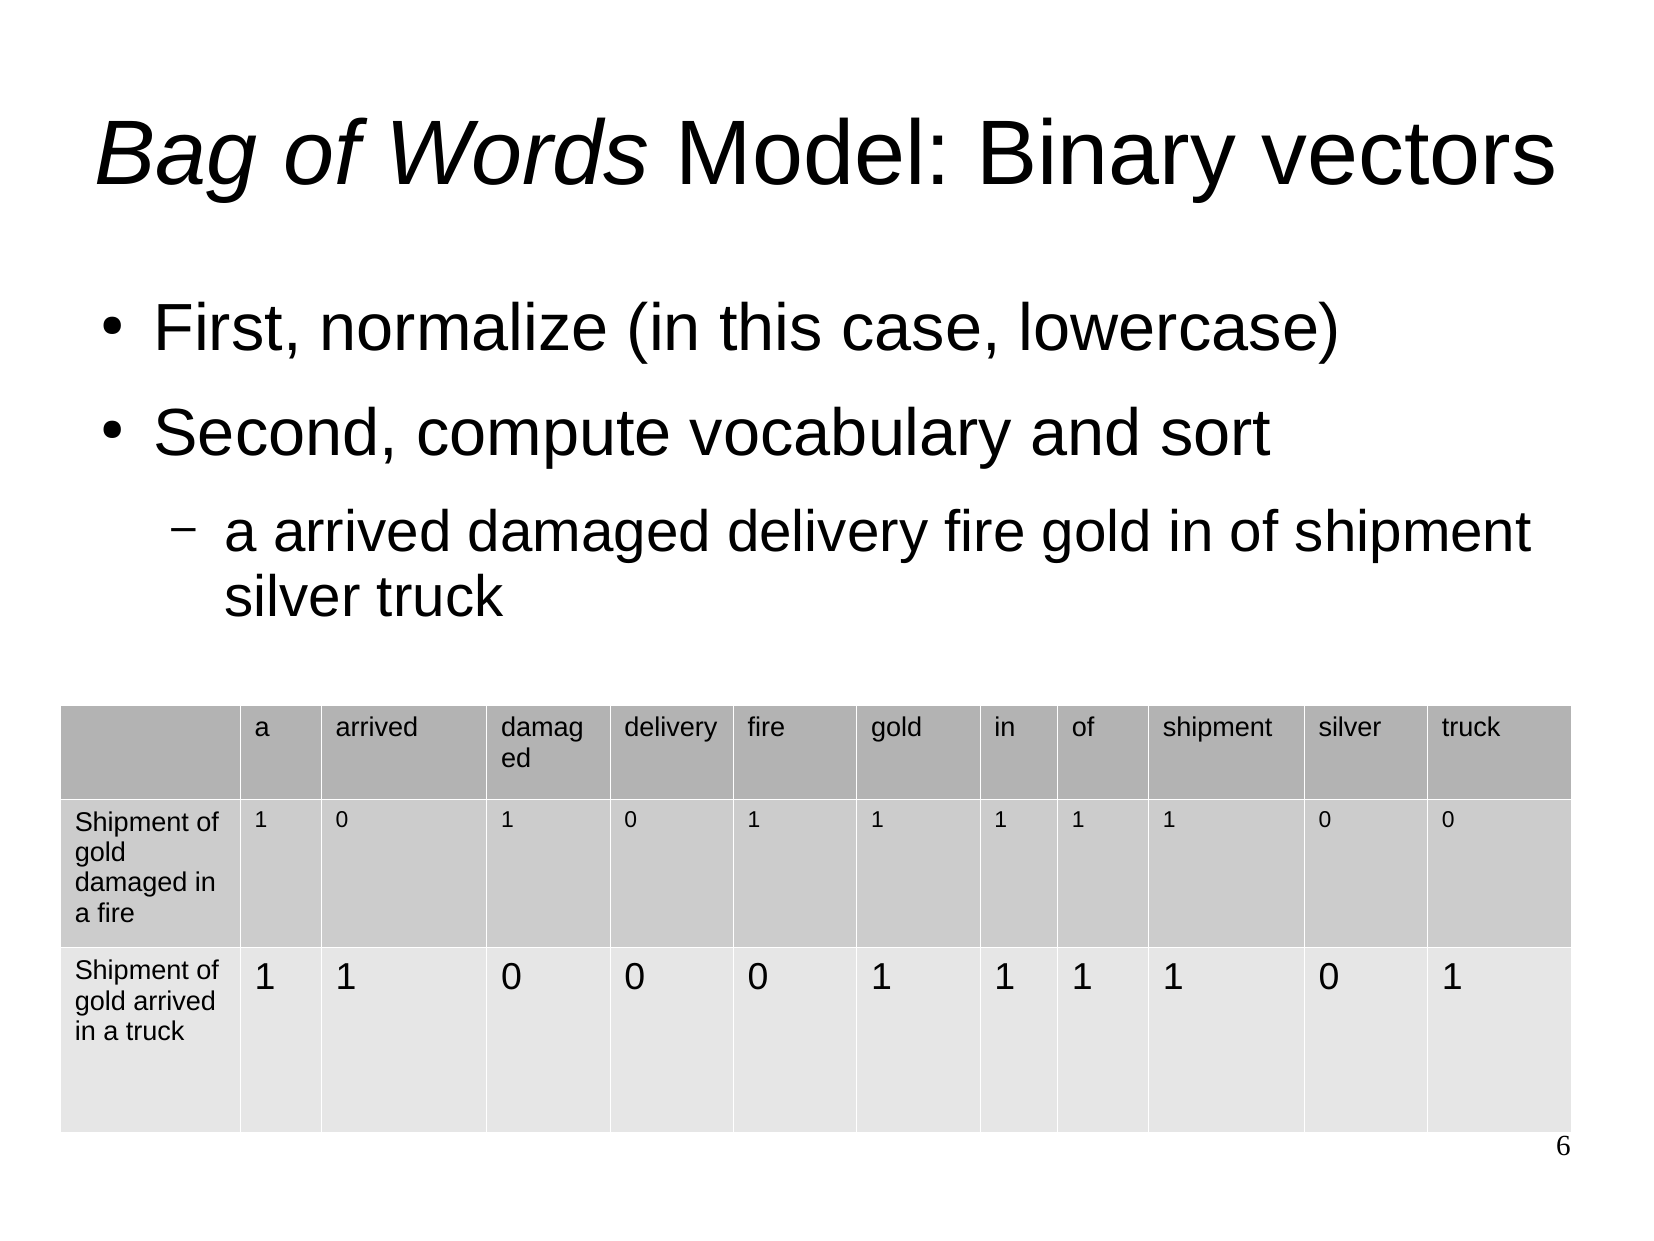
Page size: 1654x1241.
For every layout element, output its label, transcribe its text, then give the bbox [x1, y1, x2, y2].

table_cell 0 [322, 800, 486, 947]
title Bag of Words Model: Binary vectors [82, 49, 1571, 257]
table_cell 1 [241, 948, 321, 1132]
table_header fire [734, 706, 856, 799]
table_cell 1 [981, 948, 1057, 1132]
table_cell Shipment of gold arrived in a truck [61, 948, 240, 1132]
table_cell 1 [1058, 948, 1148, 1132]
table_header [61, 706, 240, 799]
table_cell 1 [487, 800, 610, 947]
table_cell 1 [734, 800, 856, 947]
table_cell 0 [1305, 800, 1427, 947]
table_cell 1 [322, 948, 486, 1132]
table_cell 1 [857, 948, 980, 1132]
table_header truck [1428, 706, 1571, 799]
table_cell 1 [981, 800, 1057, 947]
table_header damaged [487, 706, 610, 799]
table_cell 0 [734, 948, 856, 1132]
table_cell 1 [1149, 800, 1304, 947]
table_cell 1 [1058, 800, 1148, 947]
table_cell Shipment of gold damaged in a fire [61, 800, 240, 947]
table_header arrived [322, 706, 486, 799]
table_cell 0 [611, 948, 733, 1132]
table_header shipment [1149, 706, 1304, 799]
table_header in [981, 706, 1057, 799]
table_cell 1 [1428, 948, 1571, 1132]
table_cell 1 [857, 800, 980, 947]
table_cell 1 [241, 800, 321, 947]
table_header gold [857, 706, 980, 799]
table_header silver [1305, 706, 1427, 799]
table_cell 0 [1428, 800, 1571, 947]
table_header delivery [611, 706, 733, 799]
table_header of [1058, 706, 1148, 799]
table_header a [241, 706, 321, 799]
list First, normalize (in this case, lowercase) Second, compute vocabulary and sort a arrived damaged delivery fire gold in of shipment silver truck [82, 290, 1571, 705]
table_cell 0 [611, 800, 733, 947]
table_cell 0 [487, 948, 610, 1132]
table_cell 0 [1305, 948, 1427, 1132]
table_cell 1 [1149, 948, 1304, 1132]
